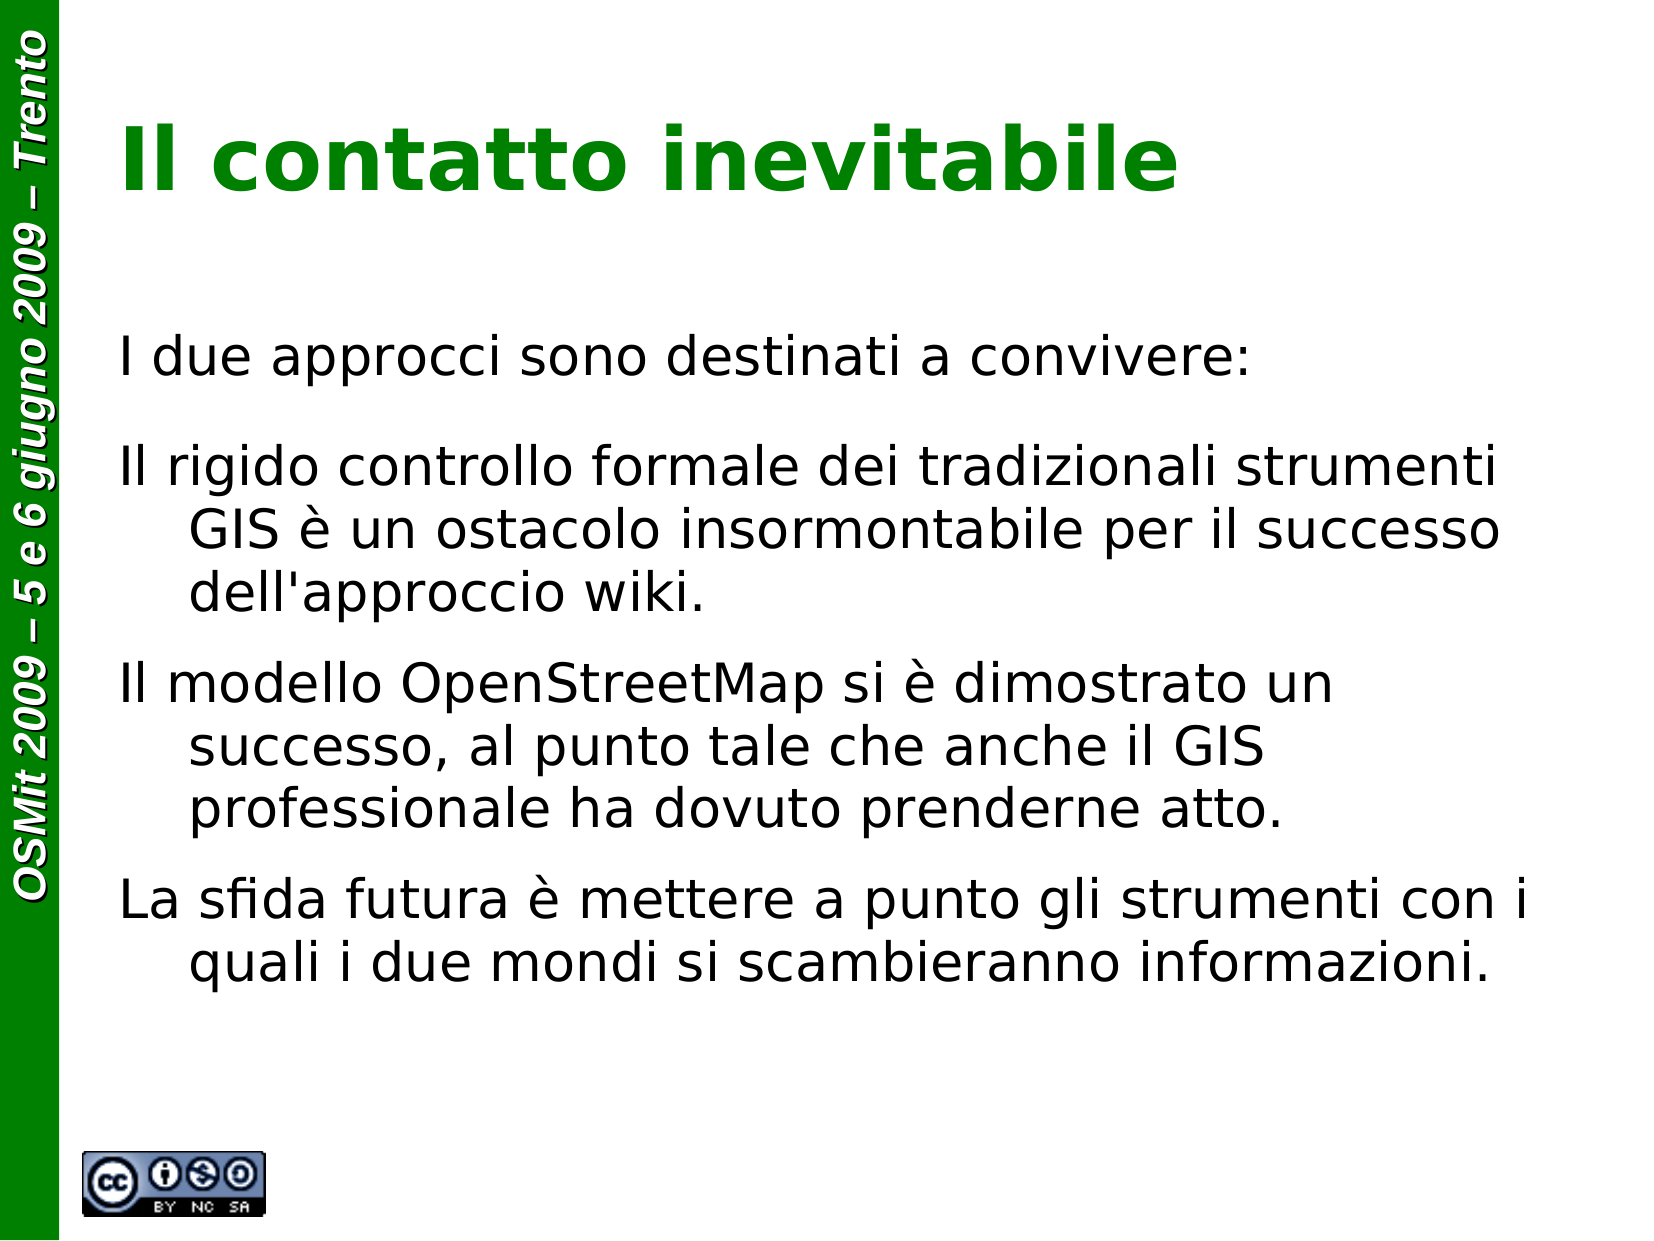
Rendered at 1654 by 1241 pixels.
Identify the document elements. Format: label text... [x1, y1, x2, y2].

list I due approcci sono destinati a convivere: Il rigido controllo formale dei tradizionali strumenti GIS è un ostacolo insormontabile per il successo dell'approccio wiki. Il modello OpenStreetMap si è dimostrato un successo, al punto tale che anche il GIS professionale ha dovuto prenderne atto. La sfida futura è mettere a punto gli strumenti con i quali i due mondi si scambieranno informazioni. [118, 324, 1536, 1058]
picture [82, 1151, 266, 1217]
title Il contatto inevitabile [118, 64, 1394, 257]
